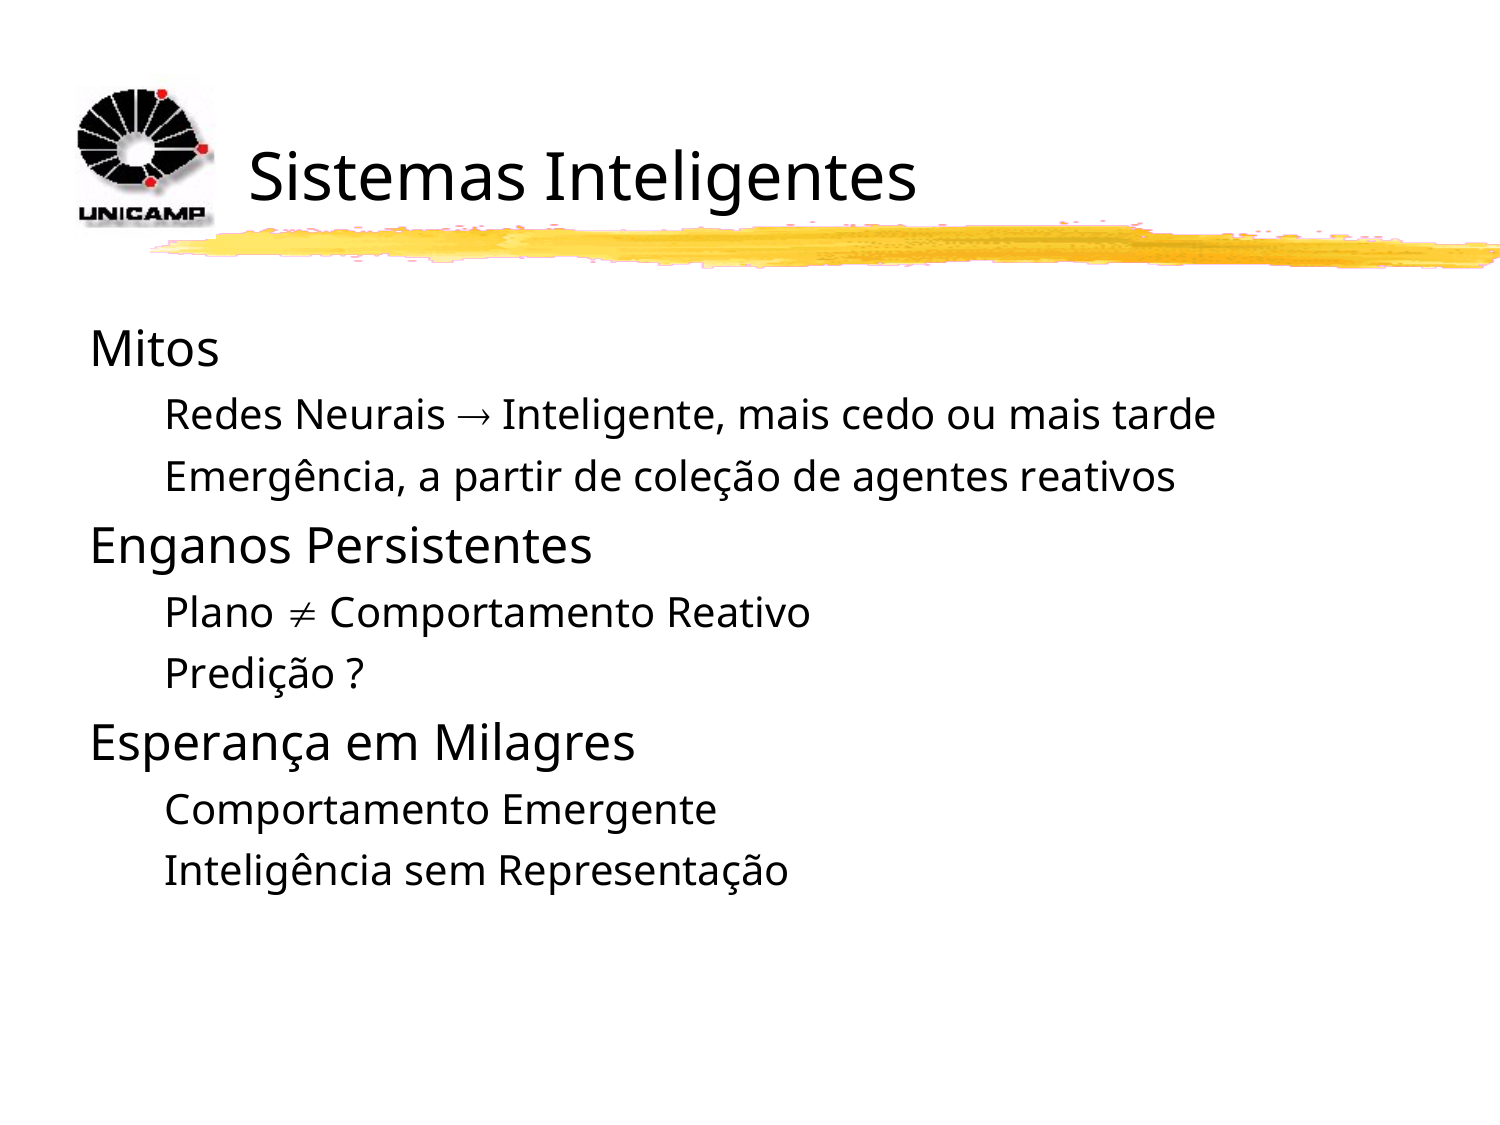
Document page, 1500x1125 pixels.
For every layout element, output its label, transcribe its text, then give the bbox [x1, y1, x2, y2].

title Sistemas Inteligentes [233, 37, 1434, 225]
list Mitos Redes Neurais  Inteligente, mais cedo ou mais tarde Emergência, a partir de coleção de agentes reativos Enganos Persistentes Plano  Comportamento Reativo Predição ? Esperança em Milagres Comportamento Emergente Inteligência sem Representação [74, 309, 1417, 994]
picture [75, 74, 1500, 279]
